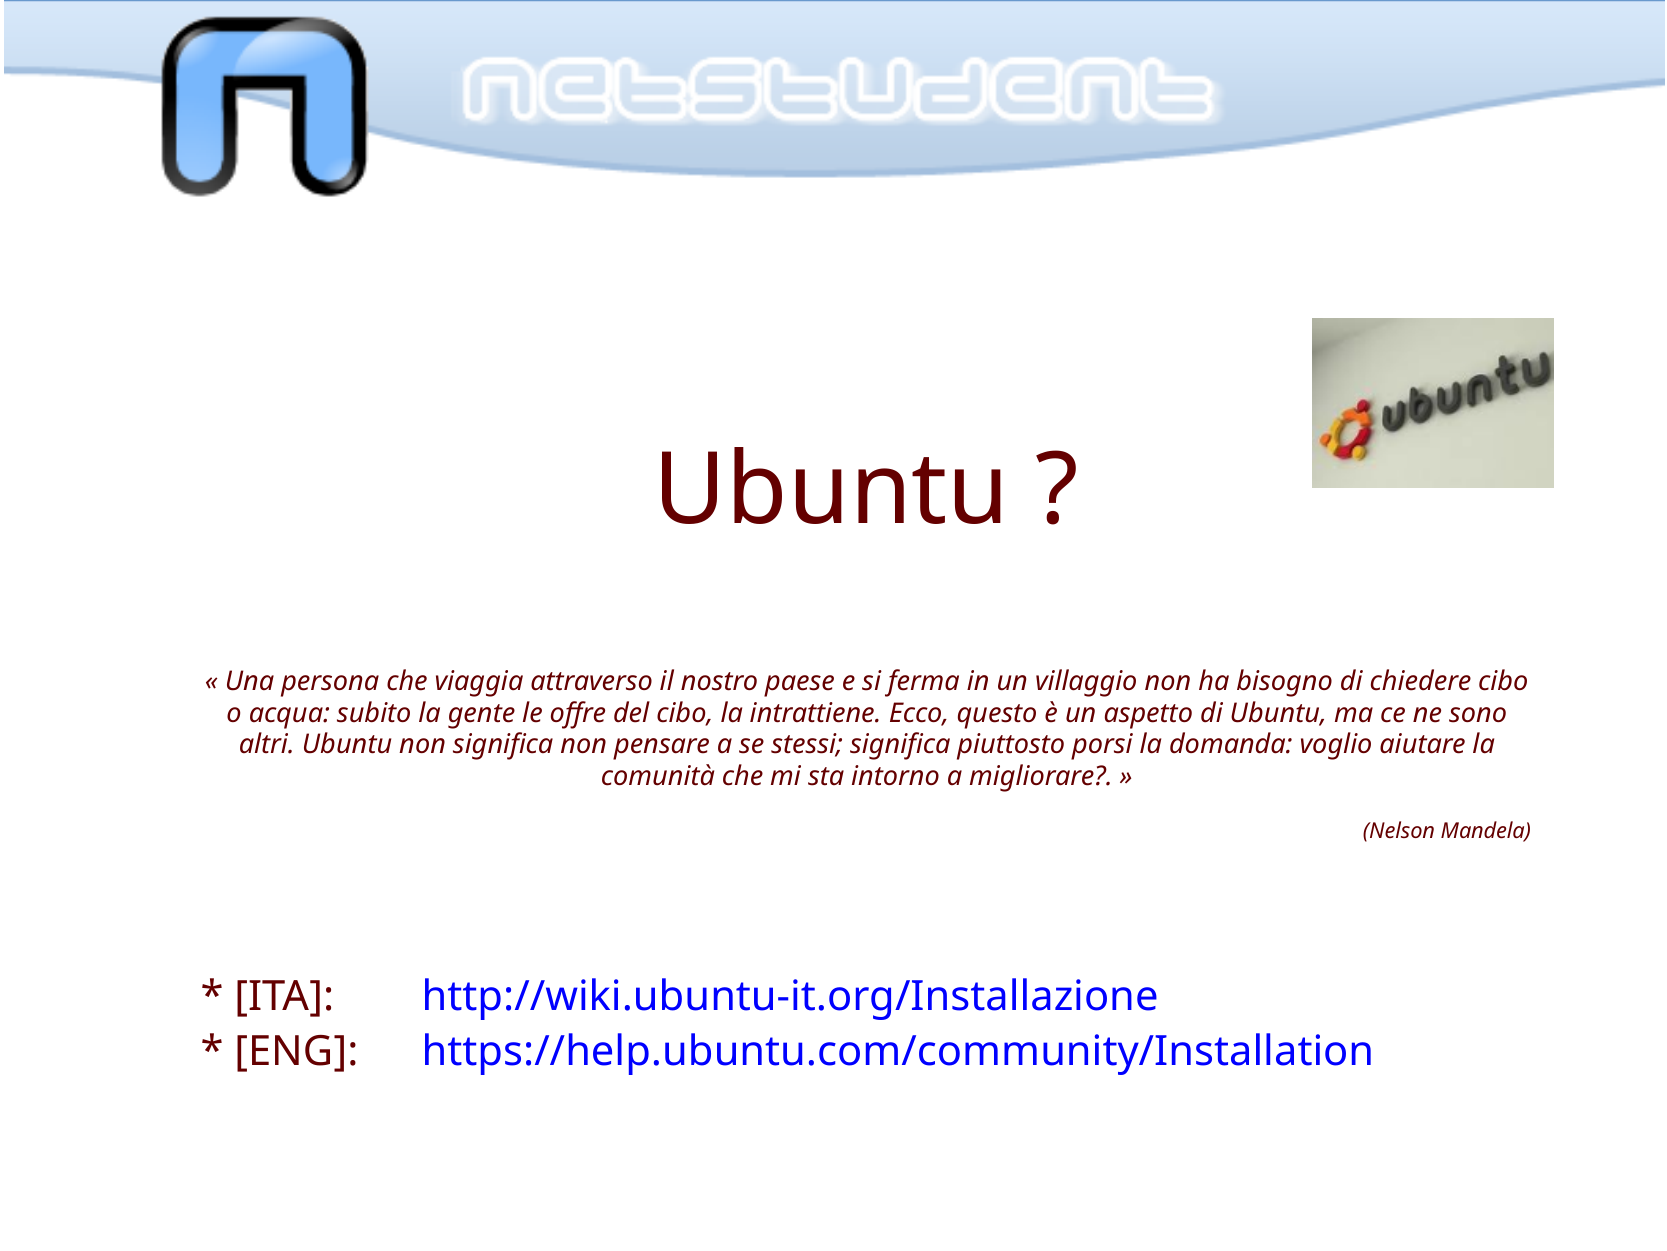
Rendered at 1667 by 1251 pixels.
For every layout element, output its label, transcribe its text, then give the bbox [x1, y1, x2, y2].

text_box * [ITA]: http://wiki.ubuntu-it.org/Installazione * [ENG]: https://help.ubuntu.com/community/Installation [200, 975, 1463, 1074]
title Ubuntu ? « Una persona che viaggia attraverso il nostro paese e si ferma in un villaggio non ha bisogno di chiedere cibo o acqua: subito la gente le offre del cibo, la intrattiene. Ecco, questo è un aspetto di Ubuntu, ma ce ne sono altri. Ubuntu non significa non pensare a se stessi; significa piuttosto porsi la domanda: voglio aiutare la comunità che mi sta intorno a migliorare?. » (Nelson Mandela) [195, 323, 1538, 947]
picture [0, 0, 1667, 1251]
